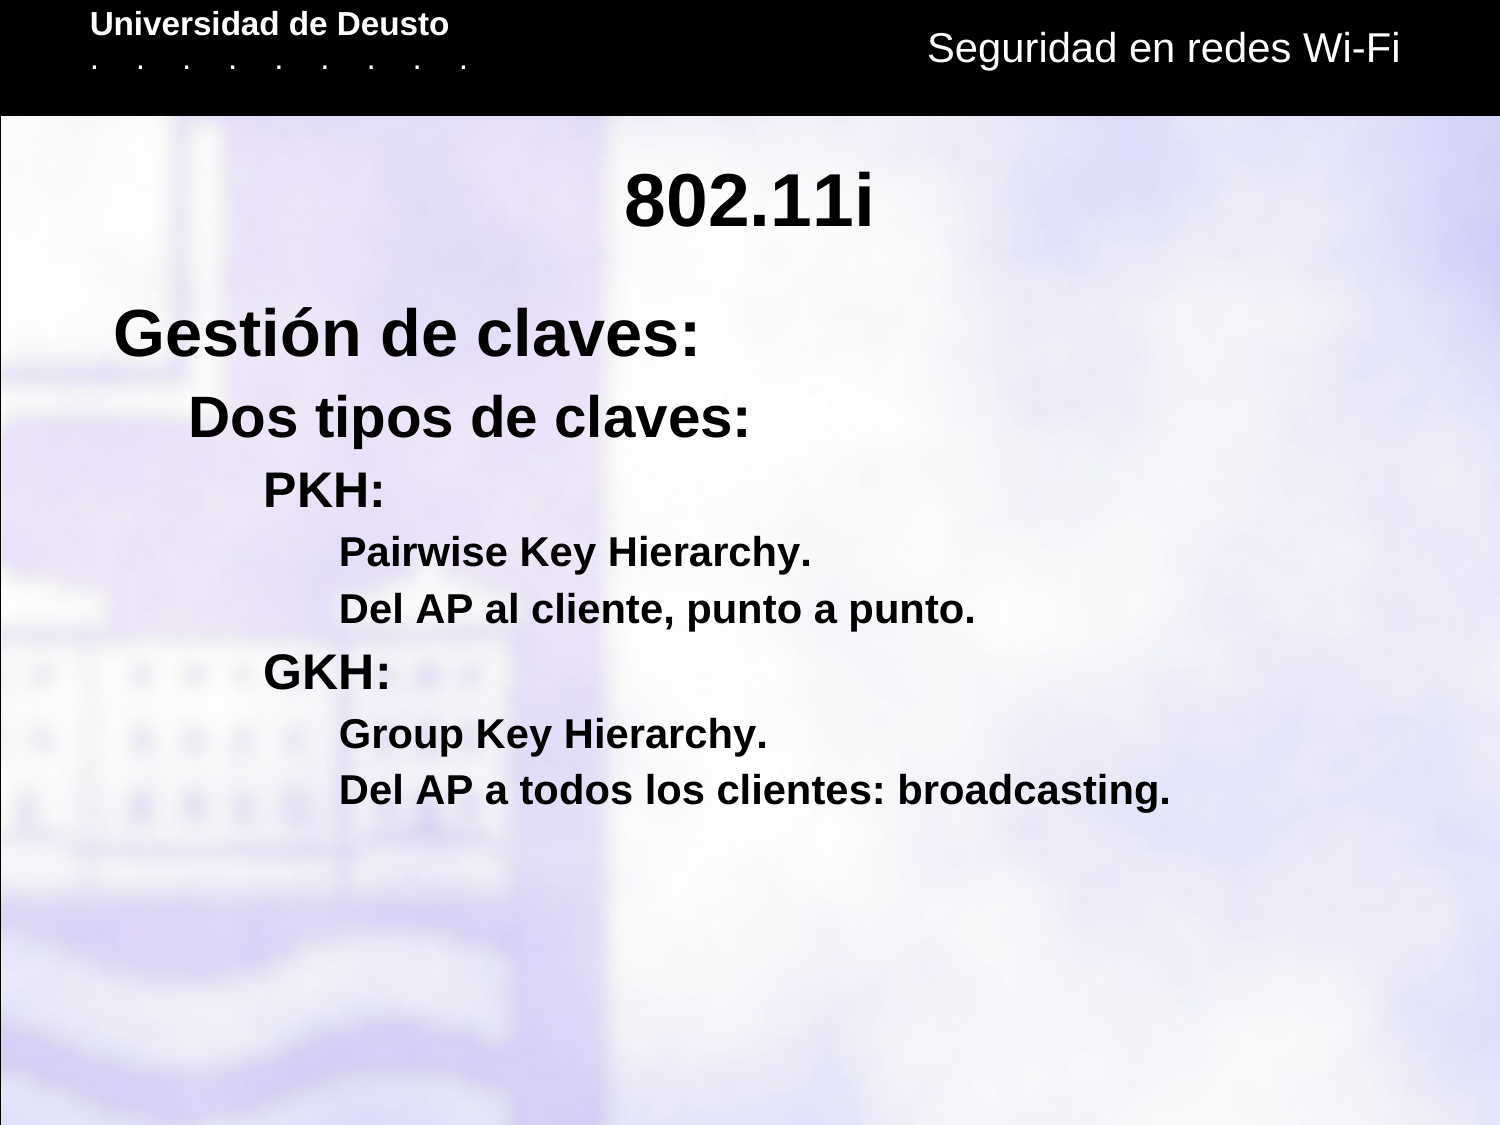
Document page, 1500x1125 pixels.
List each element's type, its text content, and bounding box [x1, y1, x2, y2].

picture [1, 116, 1500, 1125]
list Gestión de claves: Dos tipos de claves: PKH: Pairwise Key Hierarchy. Del AP al cliente, punto a punto. GKH: Group Key Hierarchy. Del AP a todos los clientes: broadcasting. [114, 295, 1390, 983]
title 802.11i [112, 137, 1388, 263]
